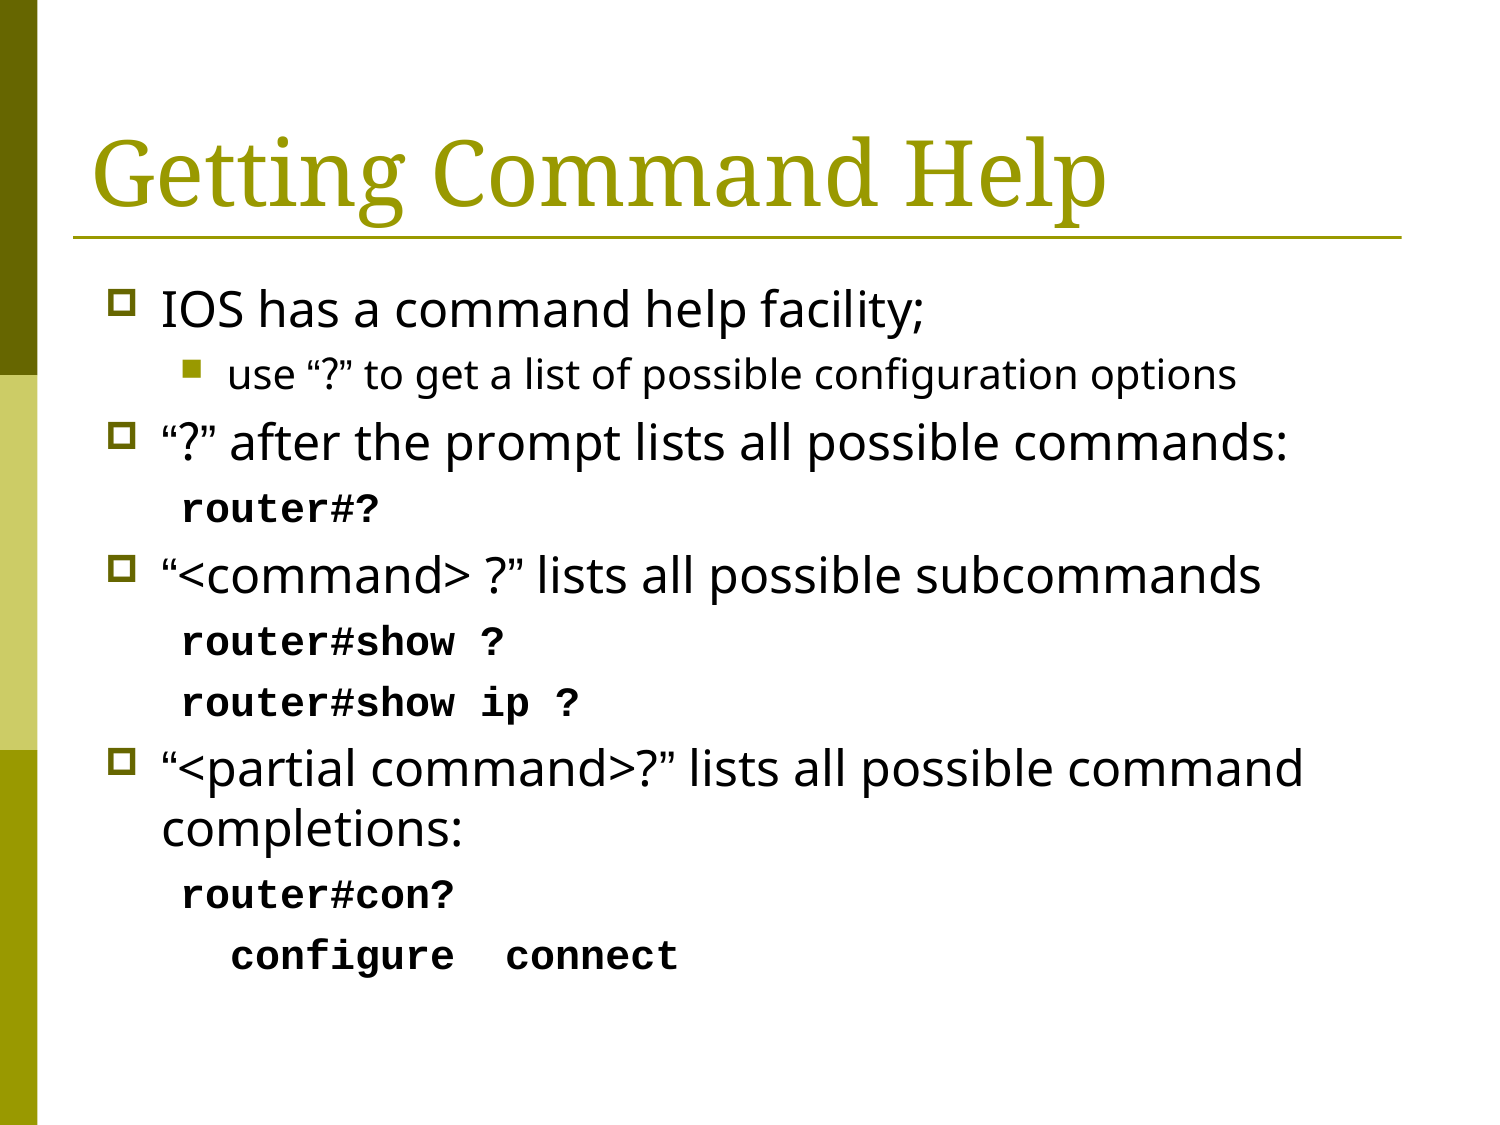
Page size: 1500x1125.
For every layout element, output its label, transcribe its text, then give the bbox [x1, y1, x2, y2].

list IOS has a command help facility; use “?” to get a list of possible configuration options “?” after the prompt lists all possible commands: router#? “<command> ?” lists all possible subcommands router#show ? router#show ip ? “<partial command>?” lists all possible command completions: router#con? configure connect [90, 270, 1441, 1083]
title Getting Command Help [75, 45, 1426, 233]
